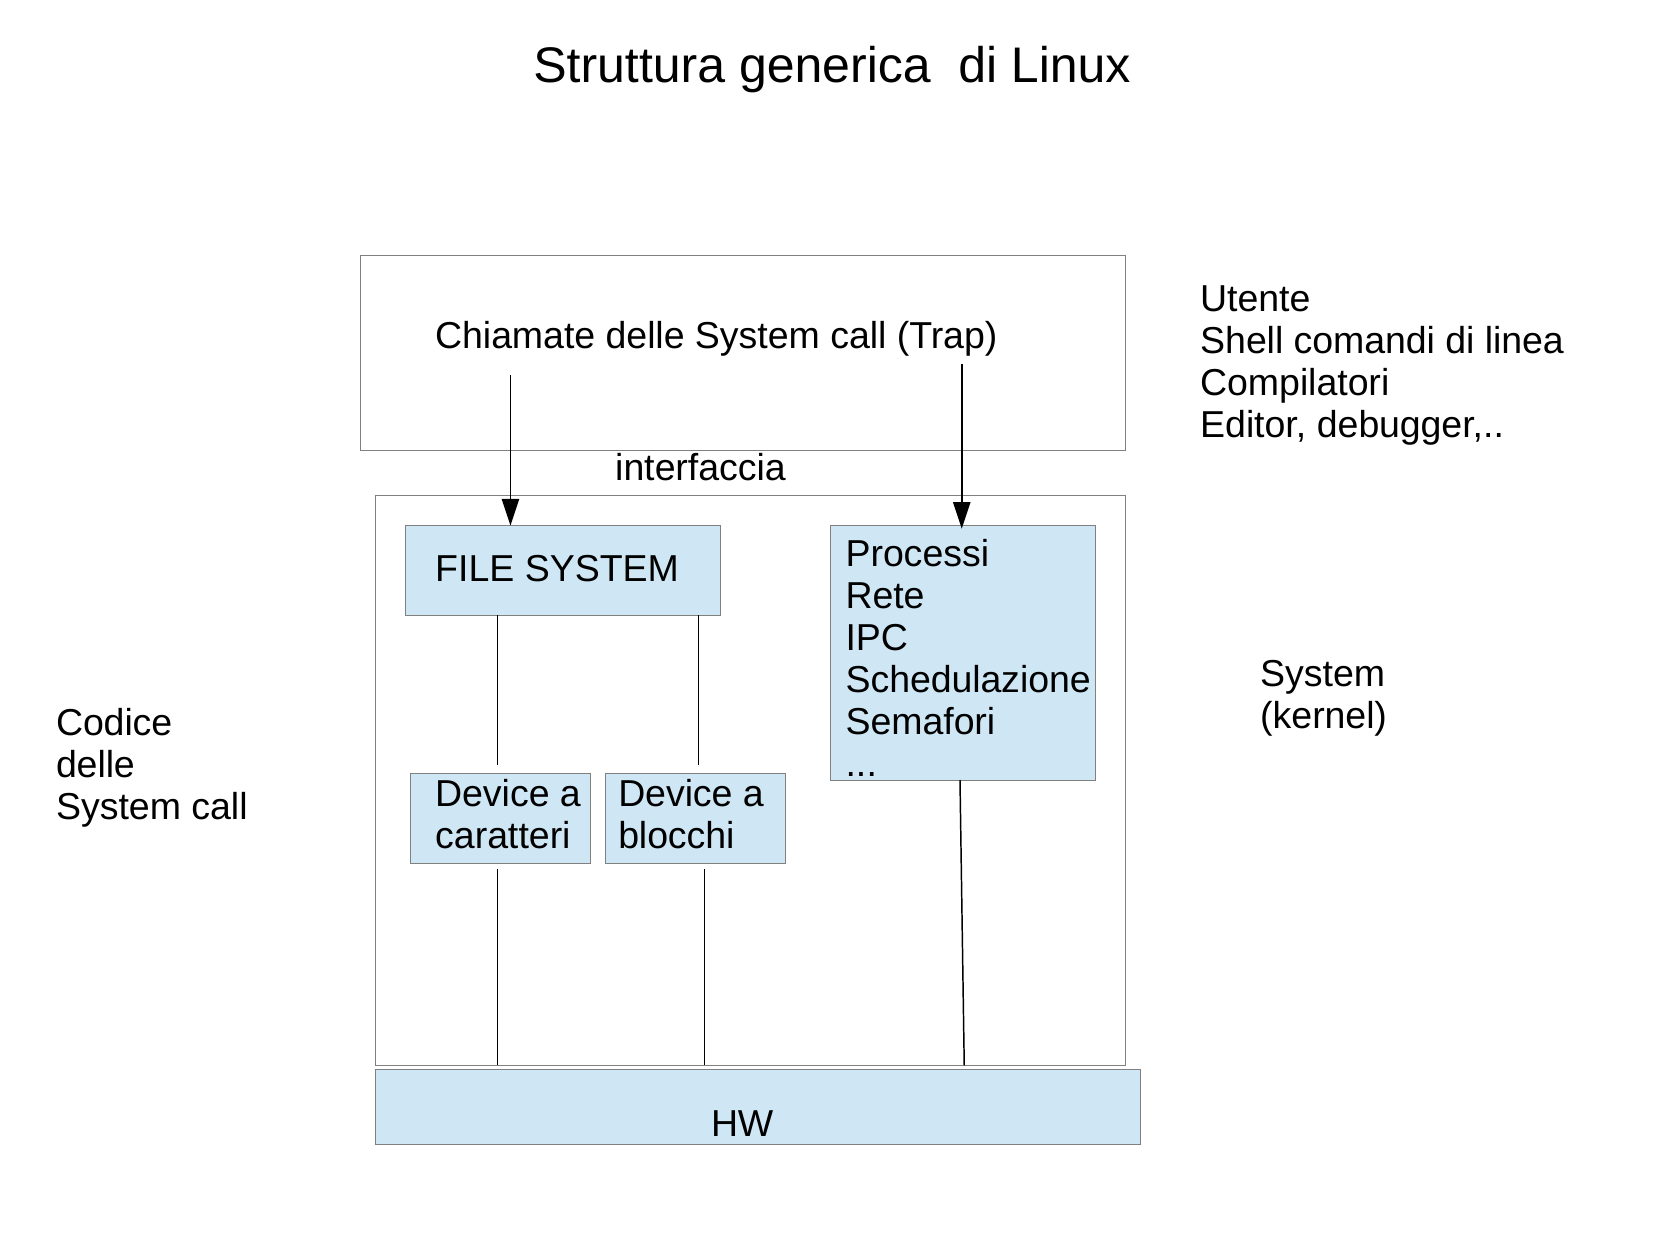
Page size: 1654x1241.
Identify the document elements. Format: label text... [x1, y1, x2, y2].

text_box Utente Shell comandi di linea Compilatori Editor, debugger,.. [1185, 270, 1591, 454]
text_box Chiamate delle System call (Trap) [420, 307, 1096, 365]
text_box interfaccia [600, 438, 901, 496]
text_box Codice delle System call [41, 694, 271, 836]
text_box System (kernel) [1245, 645, 1516, 745]
text_box HW [696, 1095, 789, 1153]
text_box Struttura generica di Linux [518, 30, 1449, 102]
text_box Processi Rete IPC Schedulazione Semafori ... [830, 525, 1146, 793]
text_box [405, 525, 721, 616]
text_box [410, 773, 420, 864]
text_box [375, 1069, 1141, 1145]
text_box Device a caratteri [420, 765, 601, 865]
text_box Device a blocchi [603, 765, 784, 865]
text_box FILE SYSTEM [420, 540, 751, 598]
